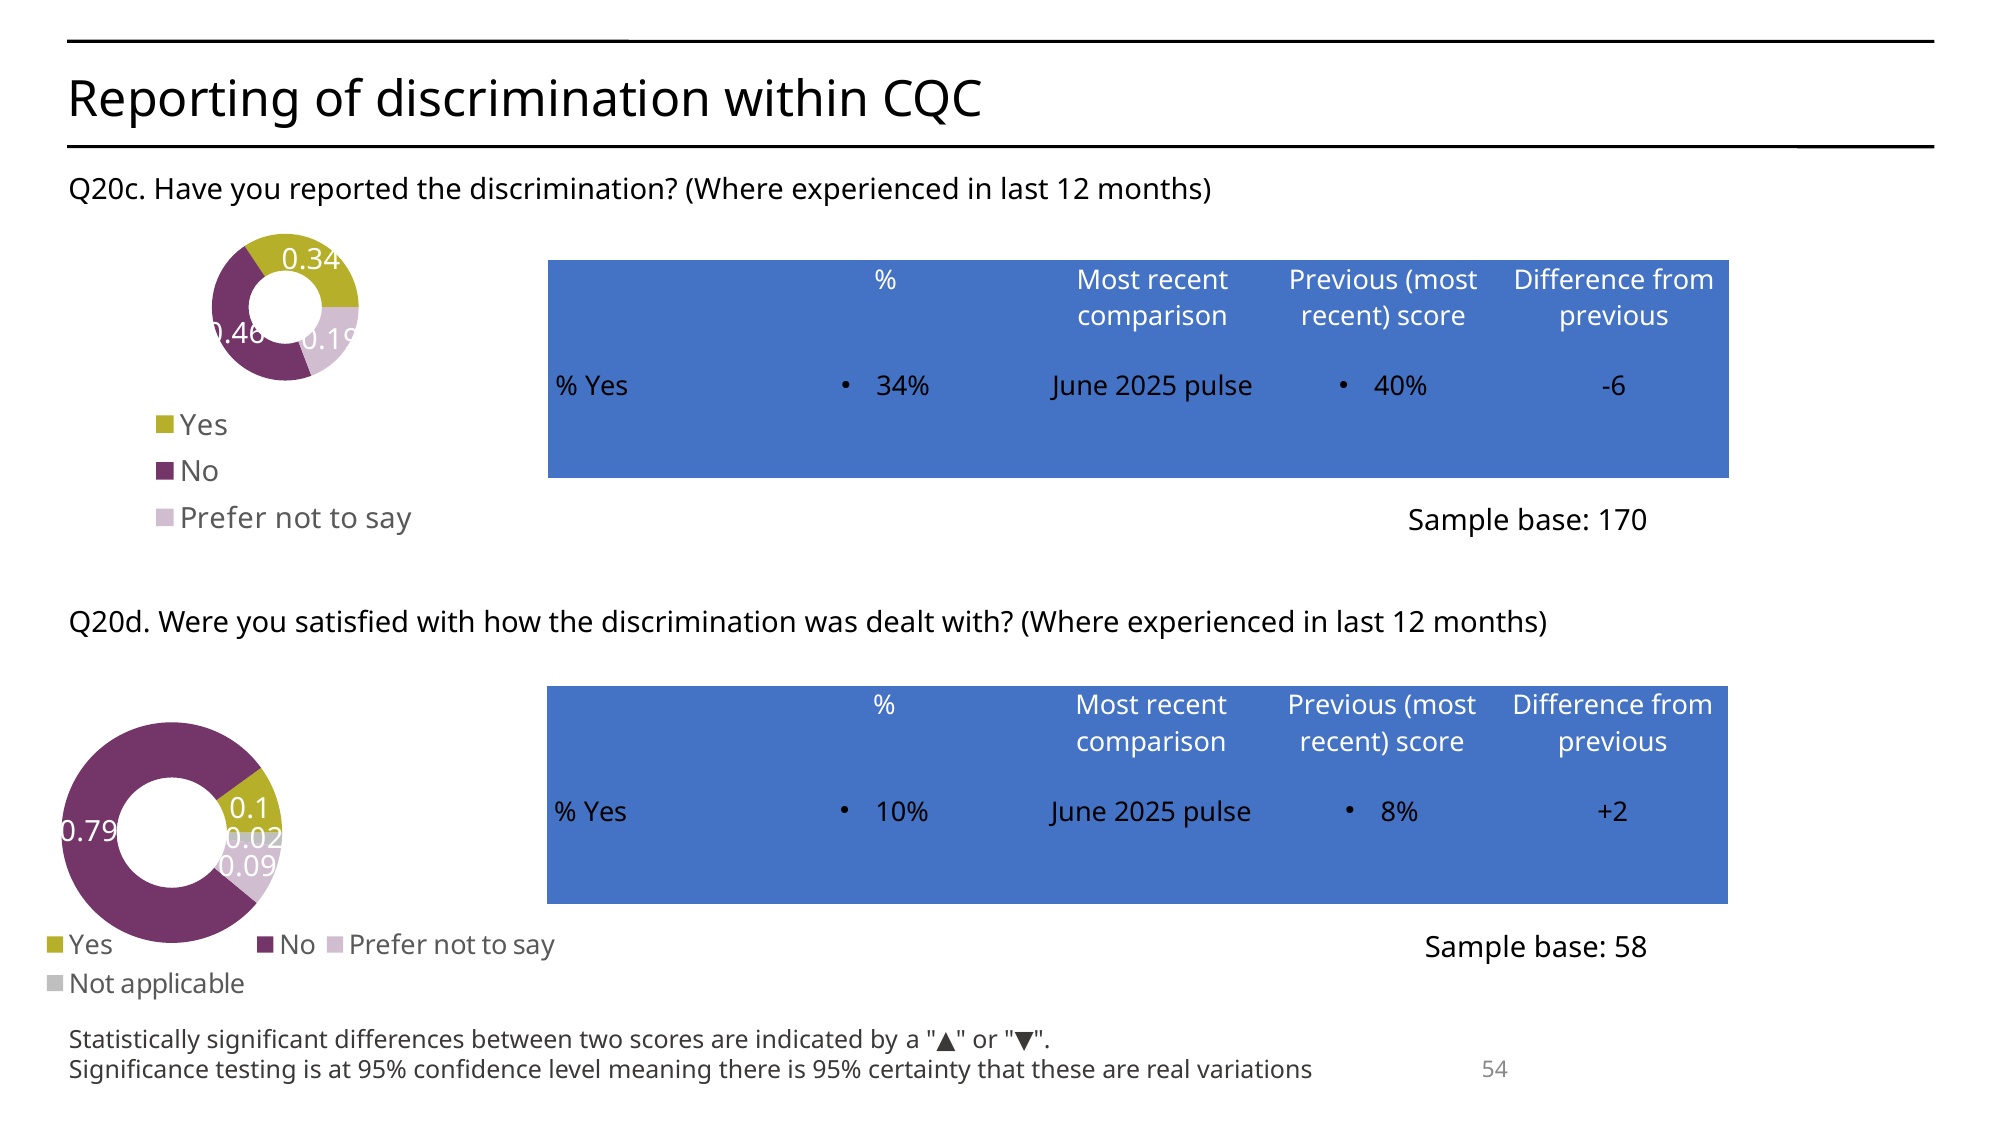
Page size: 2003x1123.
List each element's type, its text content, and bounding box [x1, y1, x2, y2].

table_cell 10% [769, 792, 1000, 904]
chart [35, 661, 567, 1004]
table_header Most recent comparison [1036, 686, 1267, 792]
table_cell June 2025 pulse [1037, 367, 1268, 478]
table_cell % Yes [547, 792, 769, 904]
text_box Sample base: 58 [1409, 920, 1704, 972]
title Reporting of discrimination within CQC [67, 48, 1936, 136]
table_cell 34% [770, 367, 1001, 478]
table_header Difference from previous [1497, 686, 1728, 792]
table_header Most recent comparison [1037, 260, 1268, 367]
table_header % [769, 686, 1000, 792]
table_cell -6 [1499, 367, 1729, 478]
table_cell % Yes [548, 367, 770, 478]
table_header [548, 260, 770, 367]
chart [48, 218, 521, 544]
table_header Previous (most recent) score [1268, 260, 1499, 367]
table_cell June 2025 pulse [1036, 792, 1267, 904]
table_header [547, 686, 769, 792]
text_box 54 [1466, 1039, 1934, 1100]
text_box Q20c. Have you reported the discrimination? (Where experienced in last 12 months) [68, 163, 1586, 206]
table_header [1001, 260, 1037, 367]
text_box Q20d. Were you satisfied with how the discrimination was dealt with? (Where experienced in last 12 months) [69, 595, 1796, 638]
table_cell 40% [1268, 367, 1499, 478]
table_header % [770, 260, 1001, 367]
table_cell 8% [1267, 792, 1497, 904]
table_header Previous (most recent) score [1267, 686, 1497, 792]
table_cell [1000, 792, 1036, 904]
text_box Sample base: 170 [1393, 493, 1703, 545]
table_header Difference from previous [1499, 260, 1729, 367]
text_box Statistically significant differences between two scores are indicated by a "▲" or "▼". Significance testing is at 95% confidence level meaning there is 95% certainty that these are real variations [54, 1015, 1400, 1092]
table_cell +2 [1497, 792, 1728, 904]
table_header [1000, 686, 1036, 792]
table_cell [1001, 367, 1037, 478]
